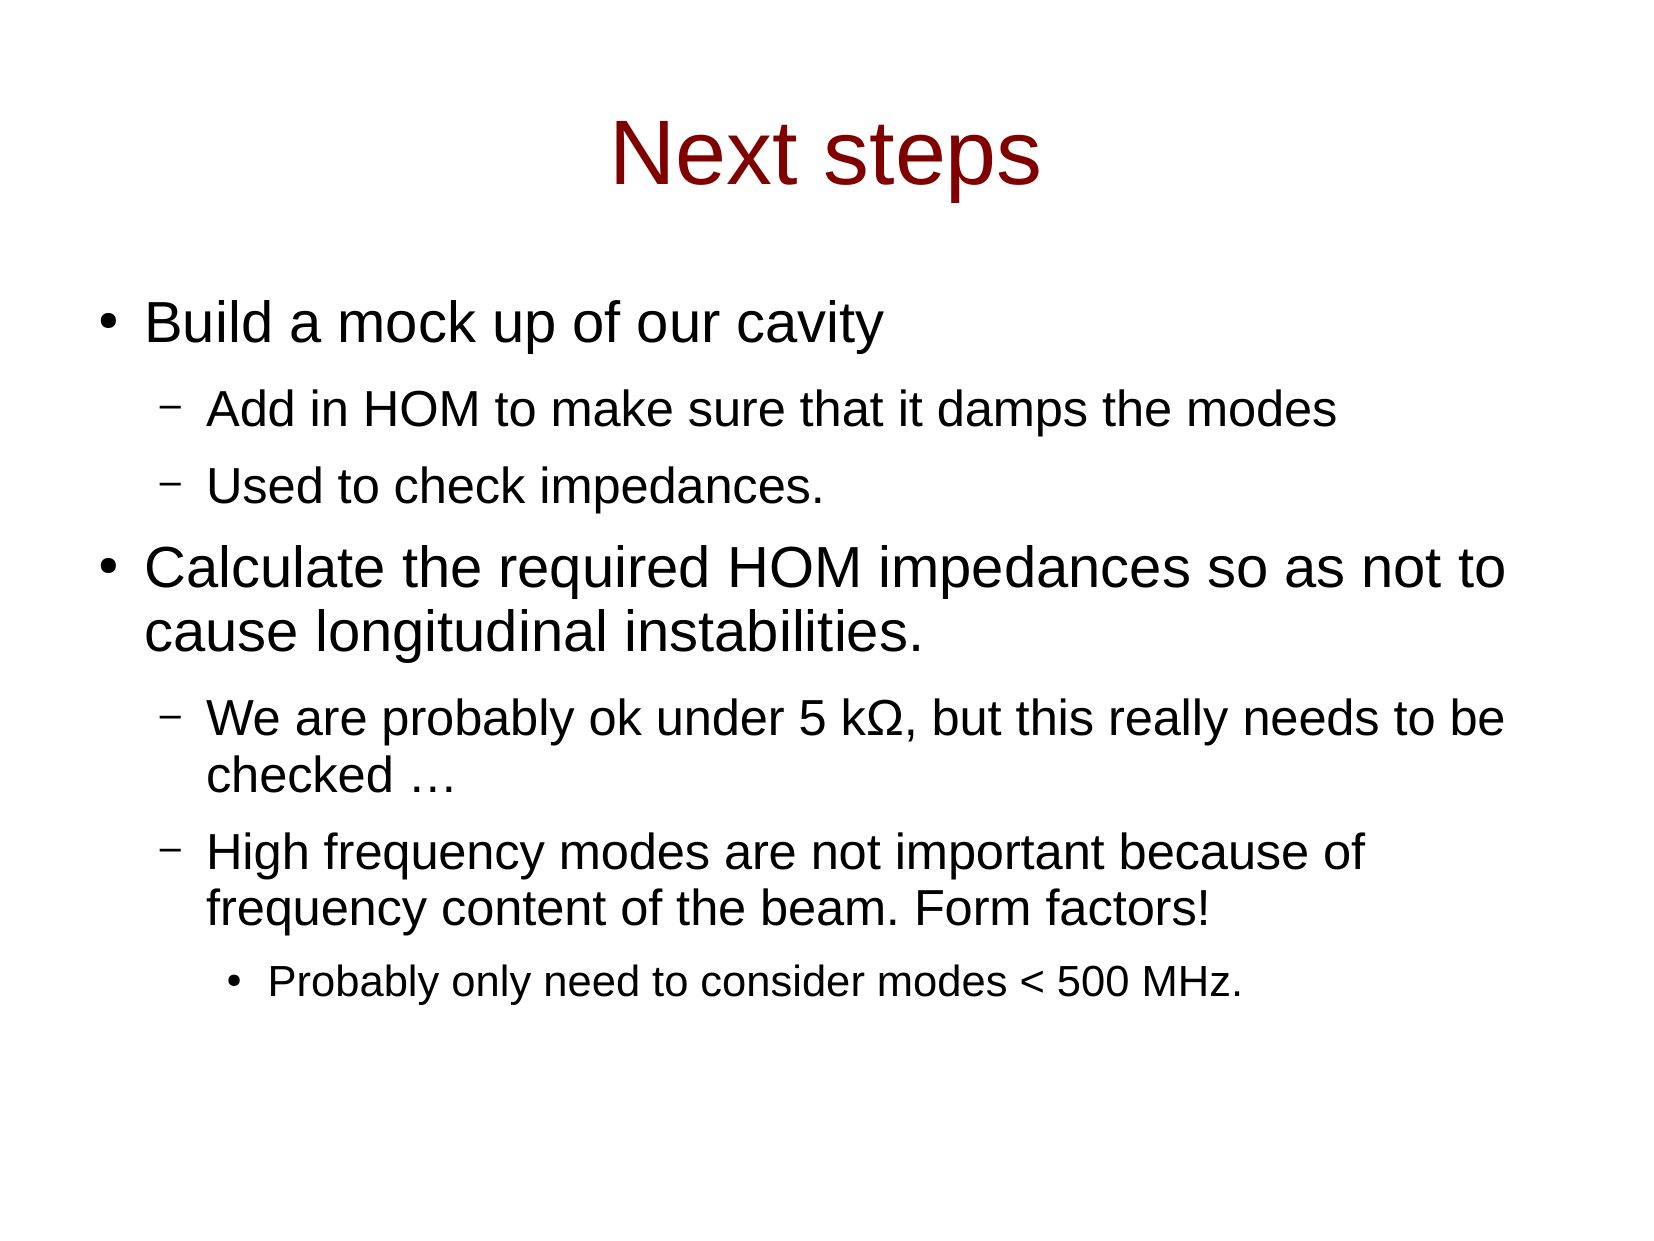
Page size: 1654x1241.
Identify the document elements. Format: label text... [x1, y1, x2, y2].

title Next steps [82, 49, 1571, 257]
list Build a mock up of our cavity Add in HOM to make sure that it damps the modes Used to check impedances. Calculate the required HOM impedances so as not to cause longitudinal instabilities. We are probably ok under 5 kΩ, but this really needs to be checked … High frequency modes are not important because of frequency content of the beam. Form factors! Probably only need to consider modes < 500 MHz. [82, 290, 1571, 1010]
